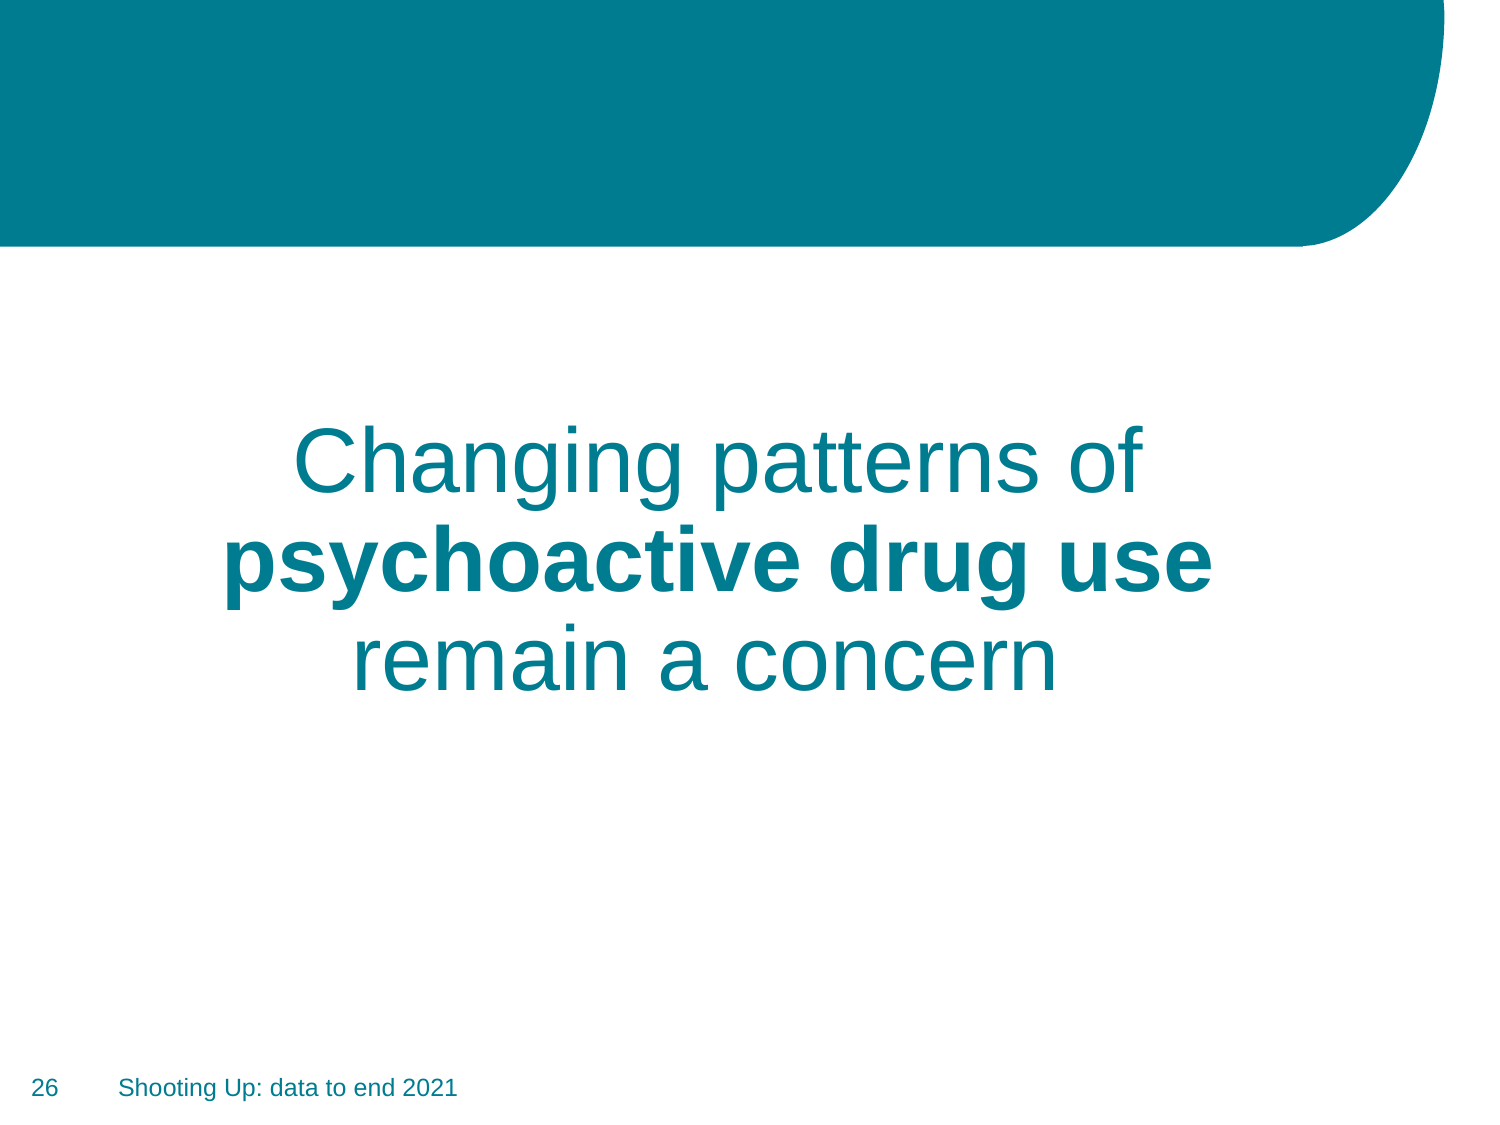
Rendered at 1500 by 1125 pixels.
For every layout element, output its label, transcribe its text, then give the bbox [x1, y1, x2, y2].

title Changing patterns of psychoactive drug use remain a concern [147, 406, 1291, 719]
text_box [16, 1056, 90, 1117]
text_box Shooting Up: data to end 2021 [103, 1056, 1335, 1116]
